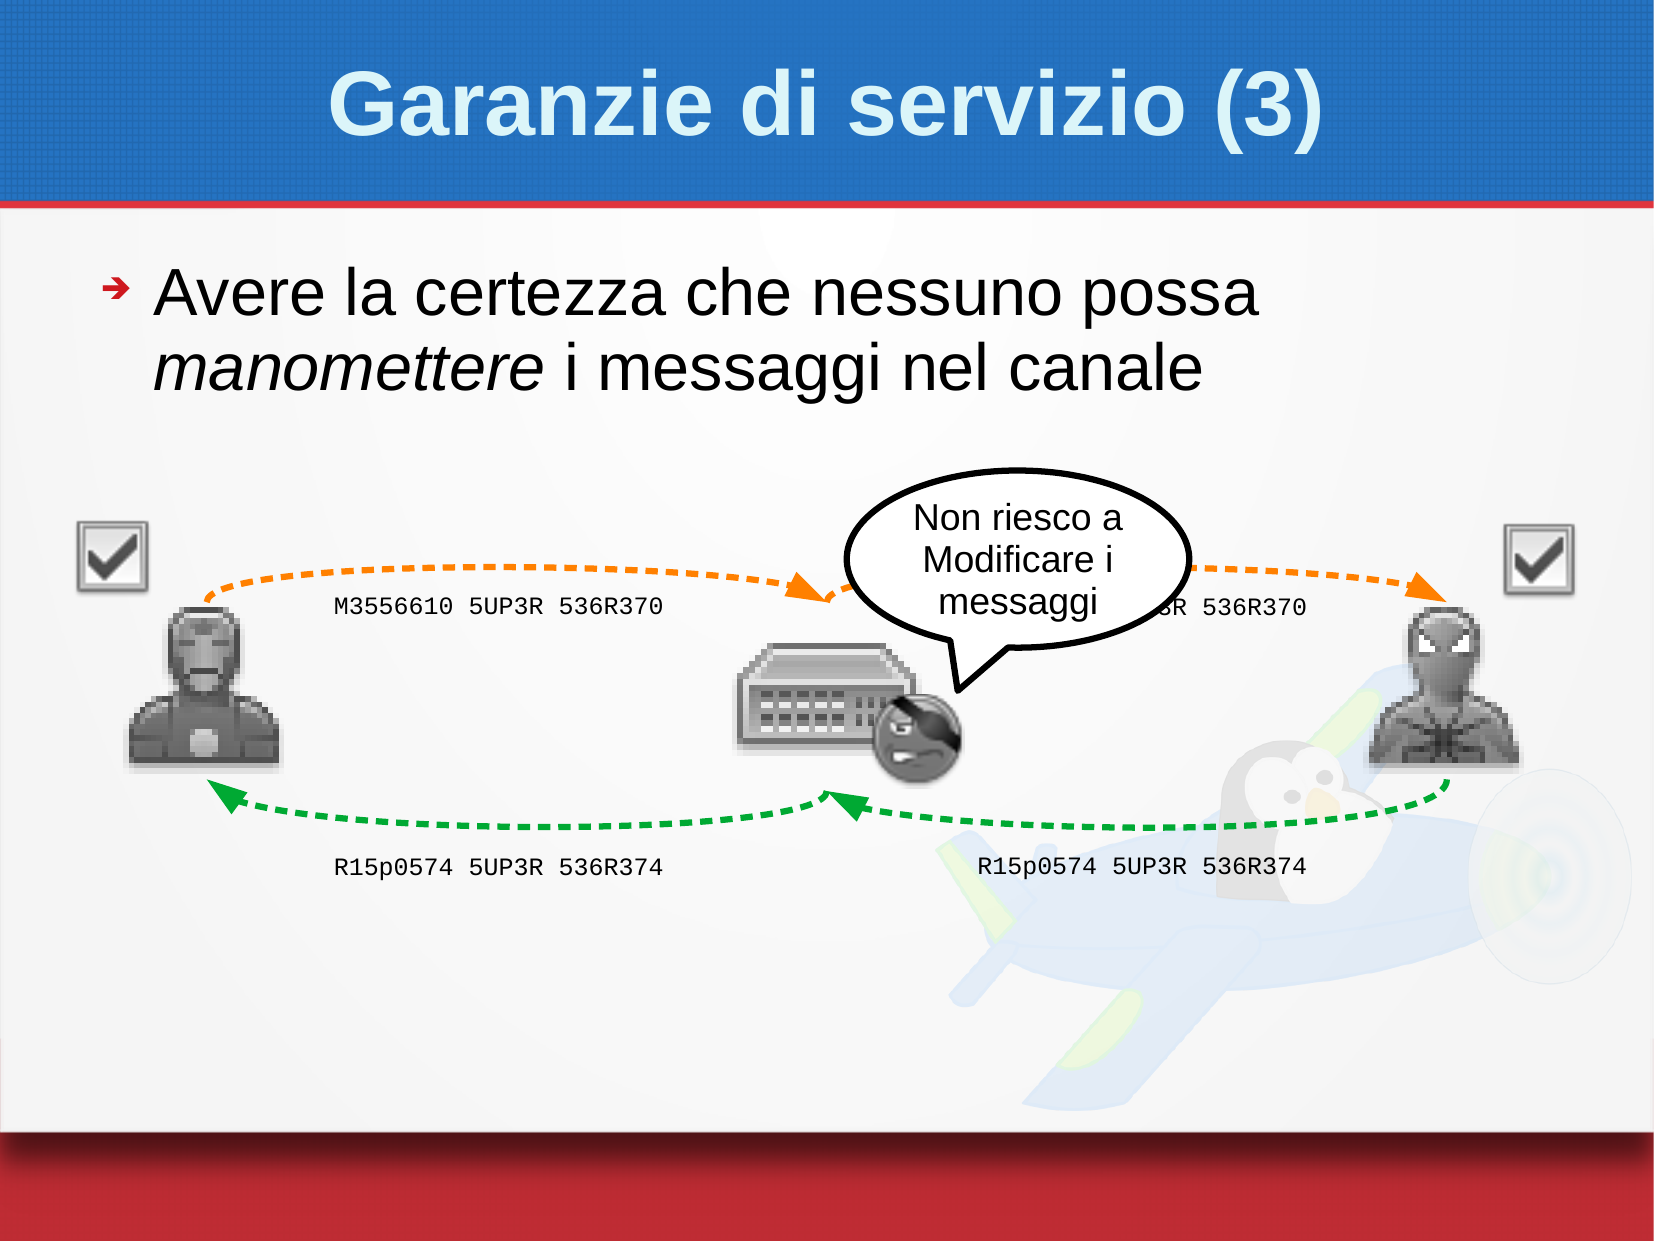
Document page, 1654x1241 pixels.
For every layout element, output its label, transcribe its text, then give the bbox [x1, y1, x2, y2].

list Avere la certezza che nessuno possa manomettere i messaggi nel canale [82, 255, 1571, 414]
picture [0, 0, 1654, 1241]
text_box R15p0574 5UP3R 536R374 [318, 846, 686, 898]
text_box R15p0574 5UP3R 536R374 [962, 846, 1329, 898]
text_box M3556610 5UP3R 536R370 [1100, 586, 1329, 638]
title Garanzie di servizio (3) [82, 20, 1571, 186]
text_box Non riesco a Modificare i messaggi [846, 470, 1190, 691]
text_box M3556610 5UP3R 536R370 [318, 586, 686, 638]
